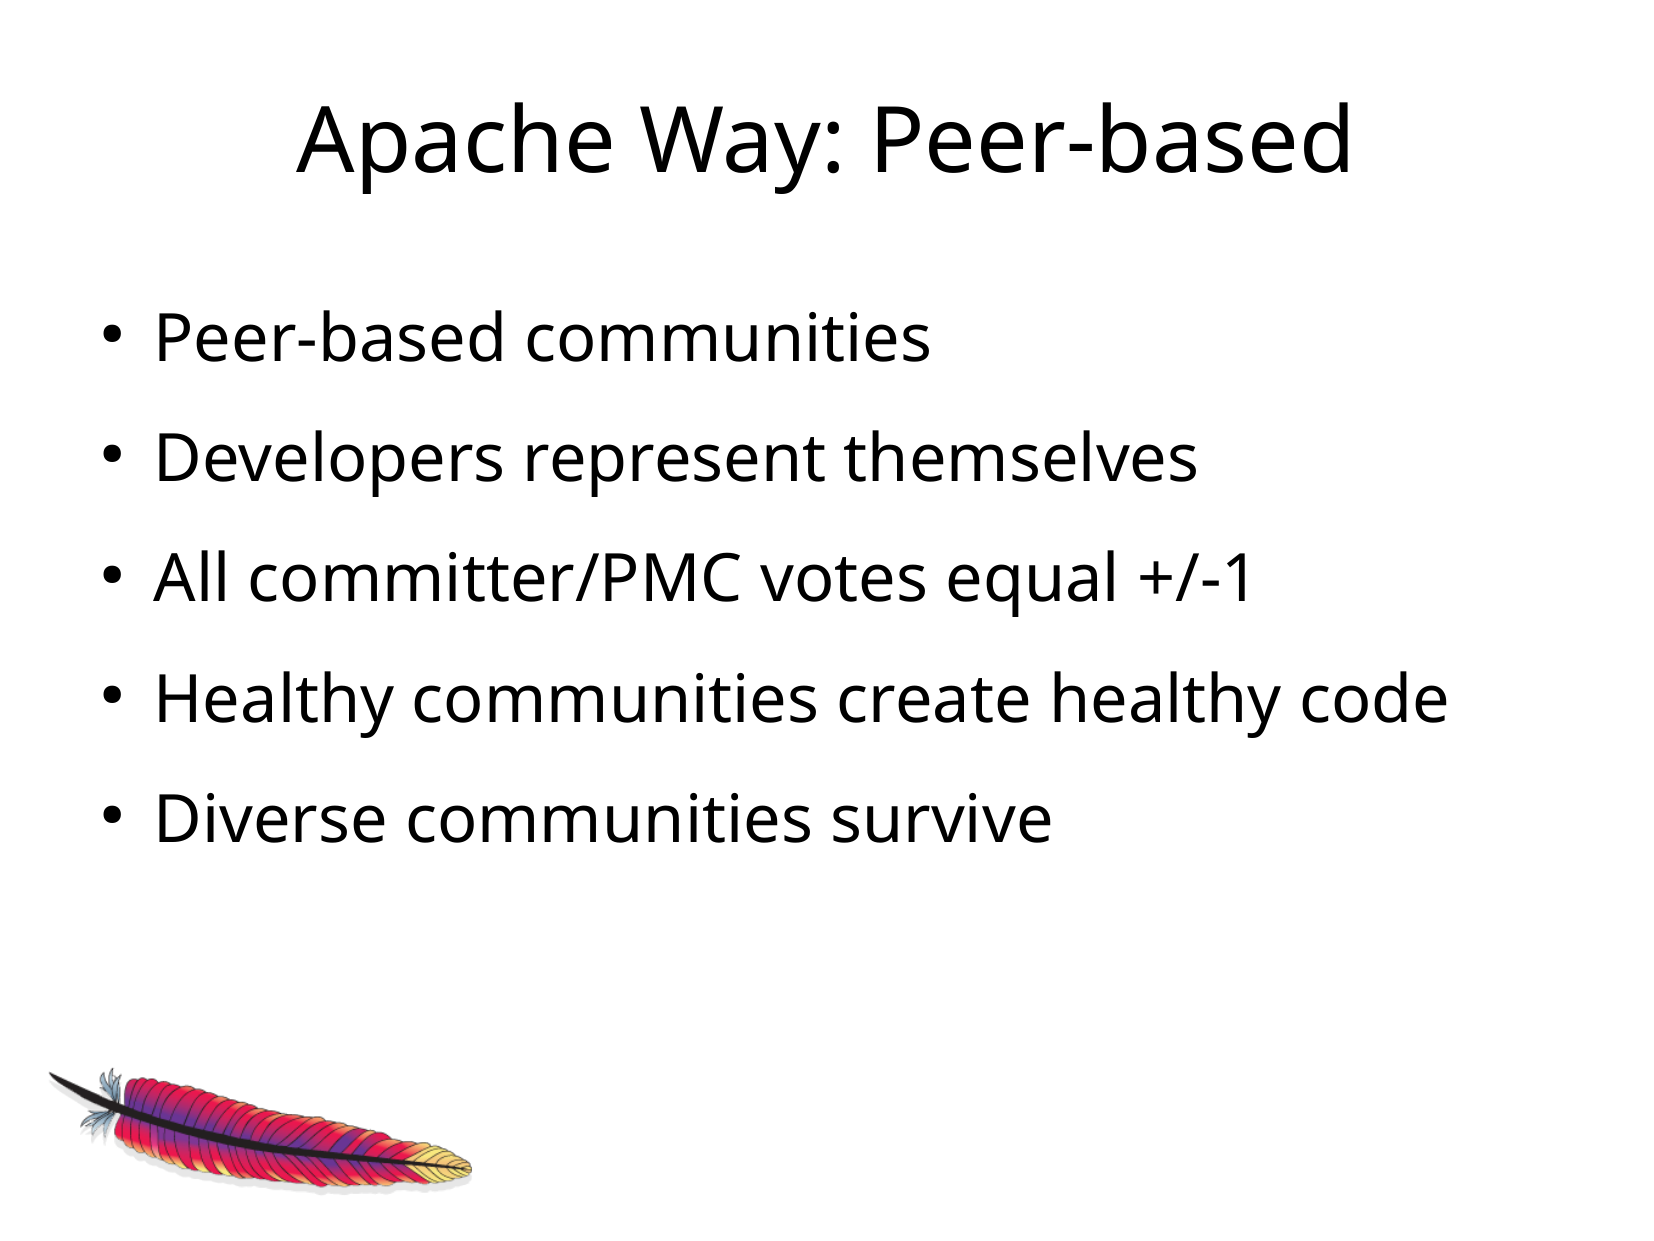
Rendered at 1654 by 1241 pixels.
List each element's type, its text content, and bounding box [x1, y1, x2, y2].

picture [45, 1064, 477, 1200]
list Peer-based communities Developers represent themselves All committer/PMC votes equal +/-1 Healthy communities create healthy code Diverse communities survive [82, 290, 1571, 1109]
title Apache Way: Peer-based [82, 49, 1571, 226]
